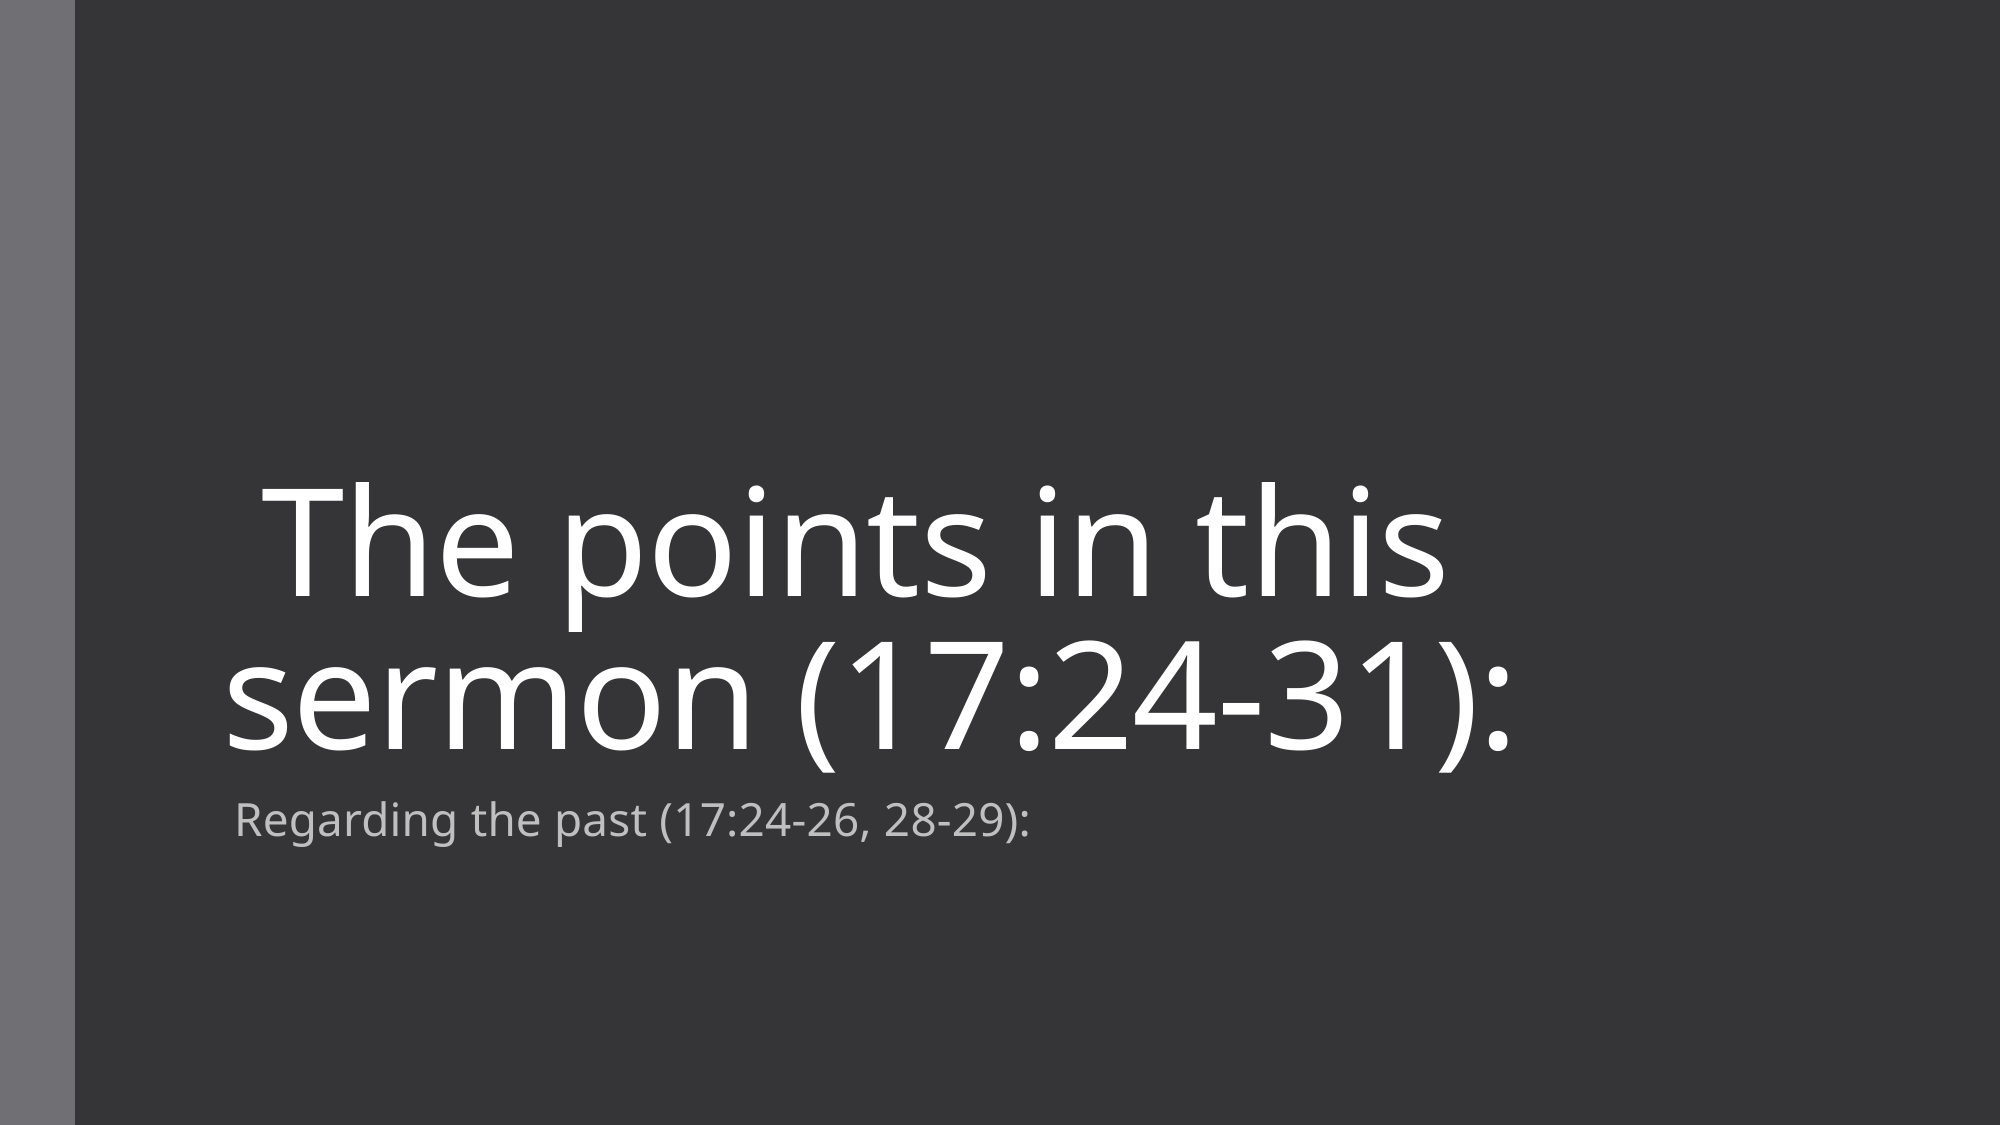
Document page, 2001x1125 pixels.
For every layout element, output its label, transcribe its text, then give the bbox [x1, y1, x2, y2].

title The points in this sermon (17:24-31): [206, 124, 1752, 787]
subtitle Regarding the past (17:24-26, 28-29): [206, 787, 1752, 1066]
